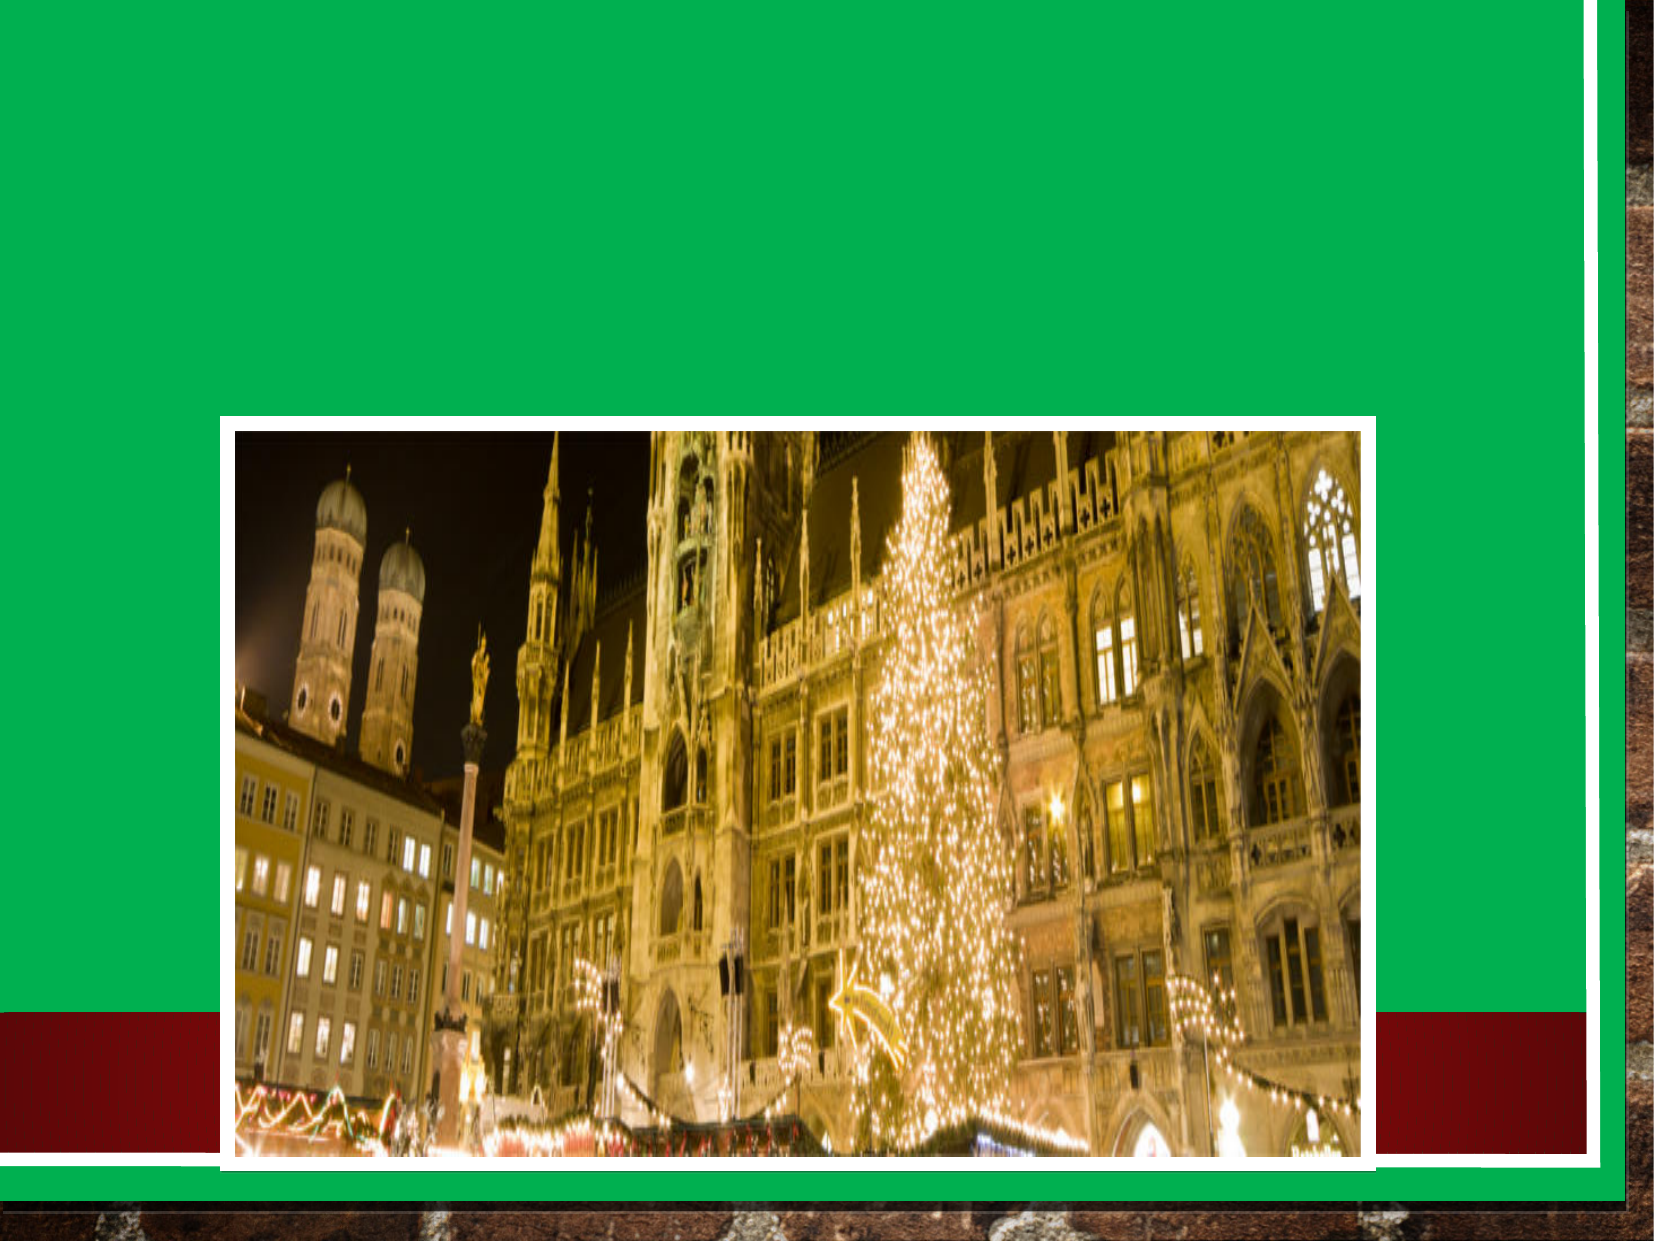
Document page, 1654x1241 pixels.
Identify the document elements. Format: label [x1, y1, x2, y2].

picture [234, 430, 1362, 1157]
